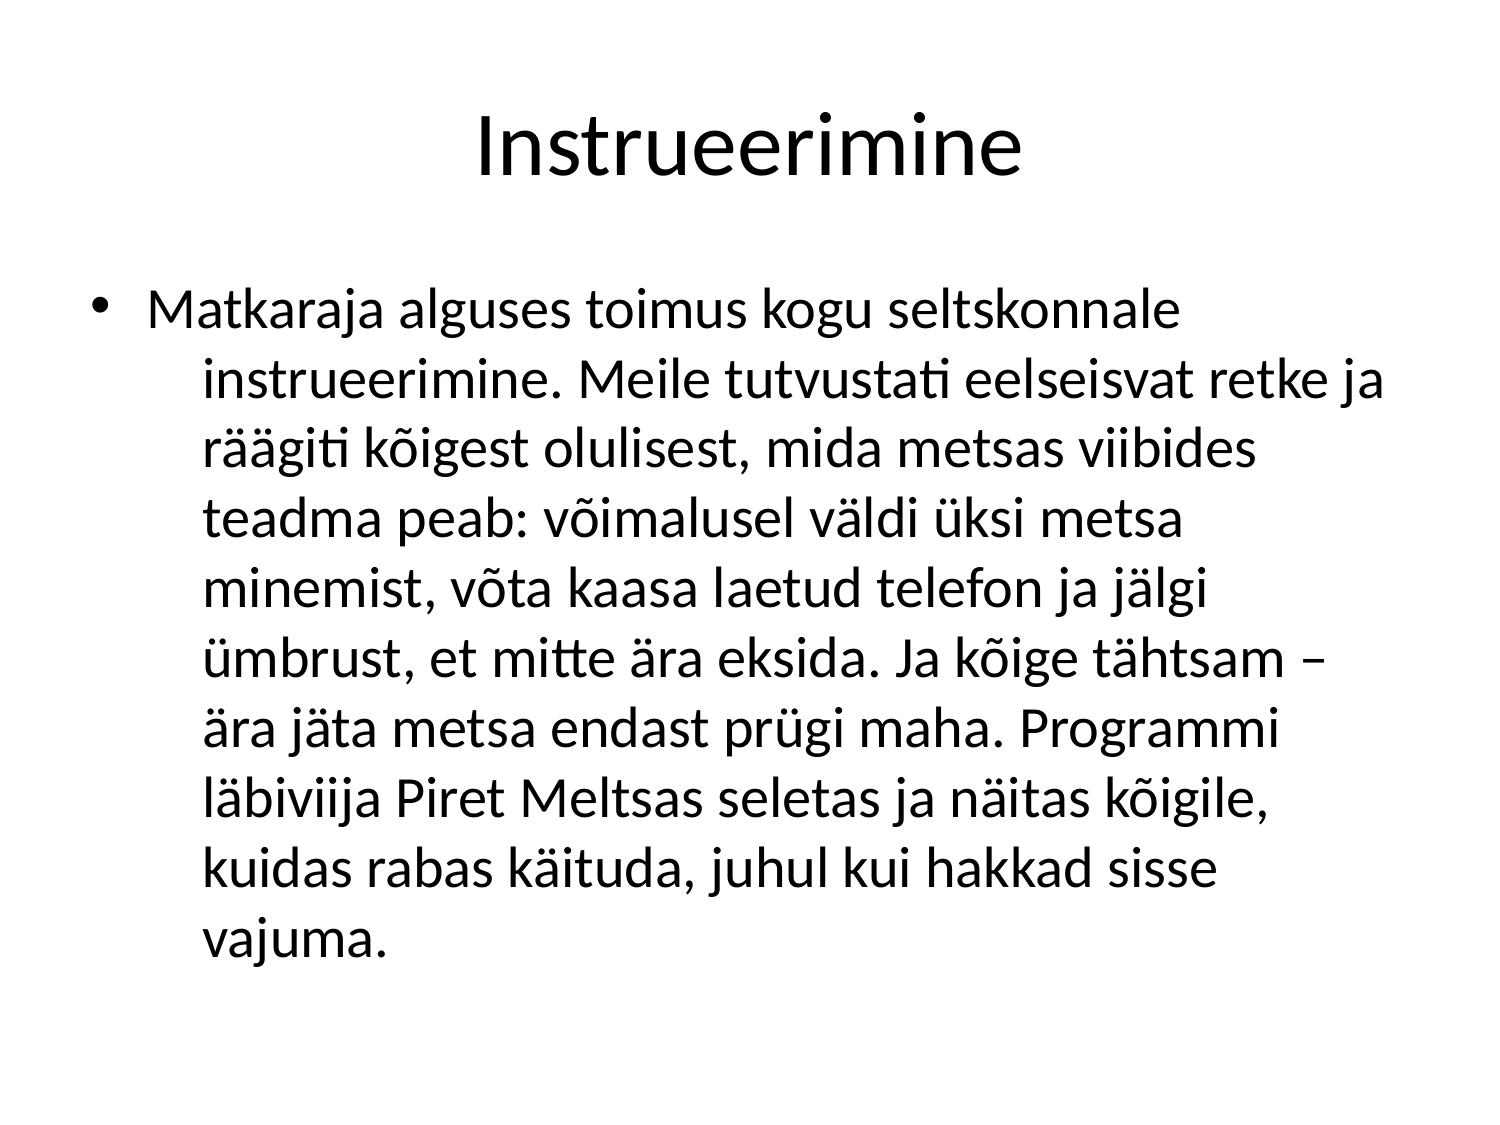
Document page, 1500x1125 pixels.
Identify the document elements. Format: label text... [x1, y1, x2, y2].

list Matkaraja alguses toimus kogu seltskonnale instrueerimine. Meile tutvustati eelseisvat retke ja räägiti kõigest olulisest, mida metsas viibides teadma peab: võimalusel väldi üksi metsa minemist, võta kaasa laetud telefon ja jälgi ümbrust, et mitte ära eksida. Ja kõige tähtsam – ära jäta metsa endast prügi maha. Programmi läbiviija Piret Meltsas seletas ja näitas kõigile, kuidas rabas käituda, juhul kui hakkad sisse vajuma. [75, 262, 1426, 1005]
title Instrueerimine [75, 45, 1426, 233]
